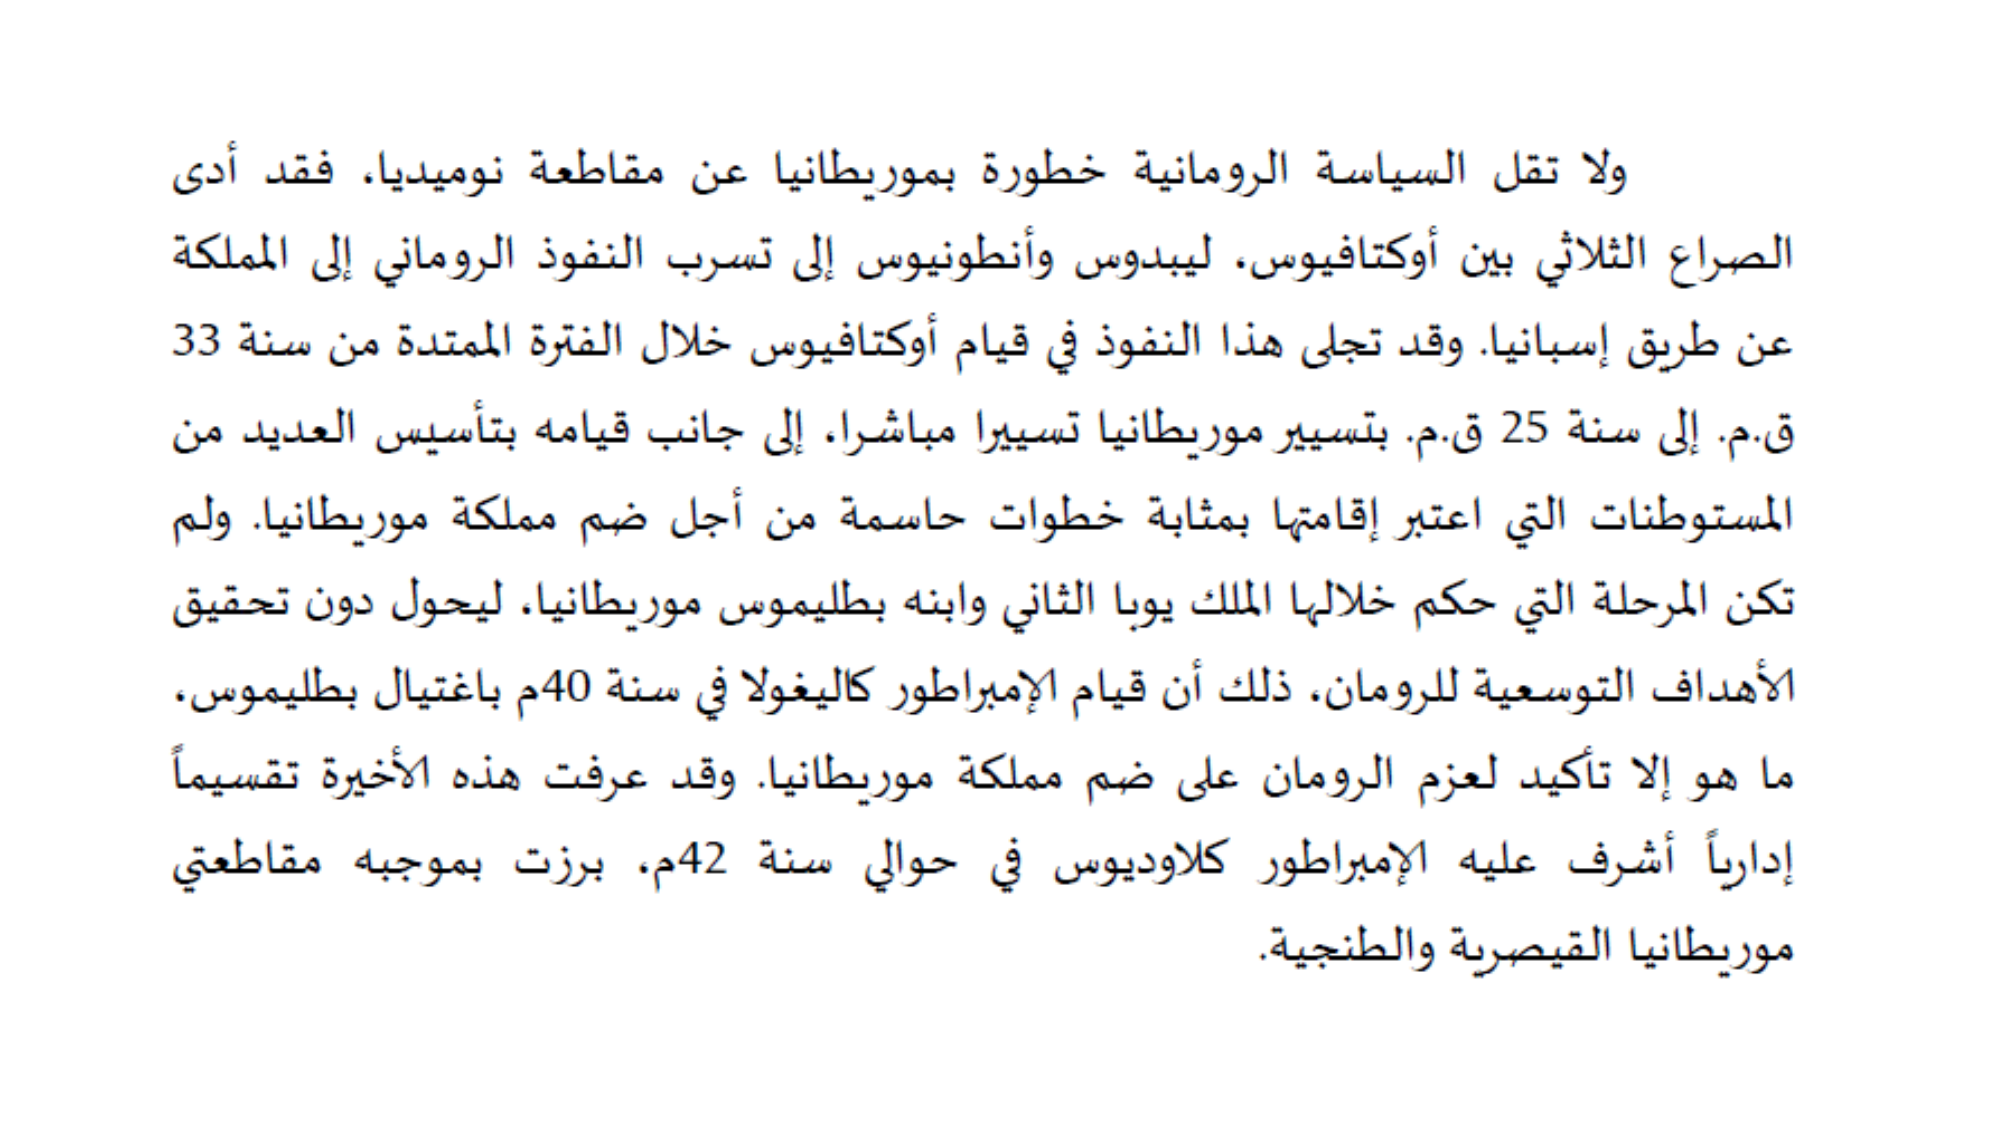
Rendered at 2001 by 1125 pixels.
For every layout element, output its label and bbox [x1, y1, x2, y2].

picture [154, 117, 1811, 990]
